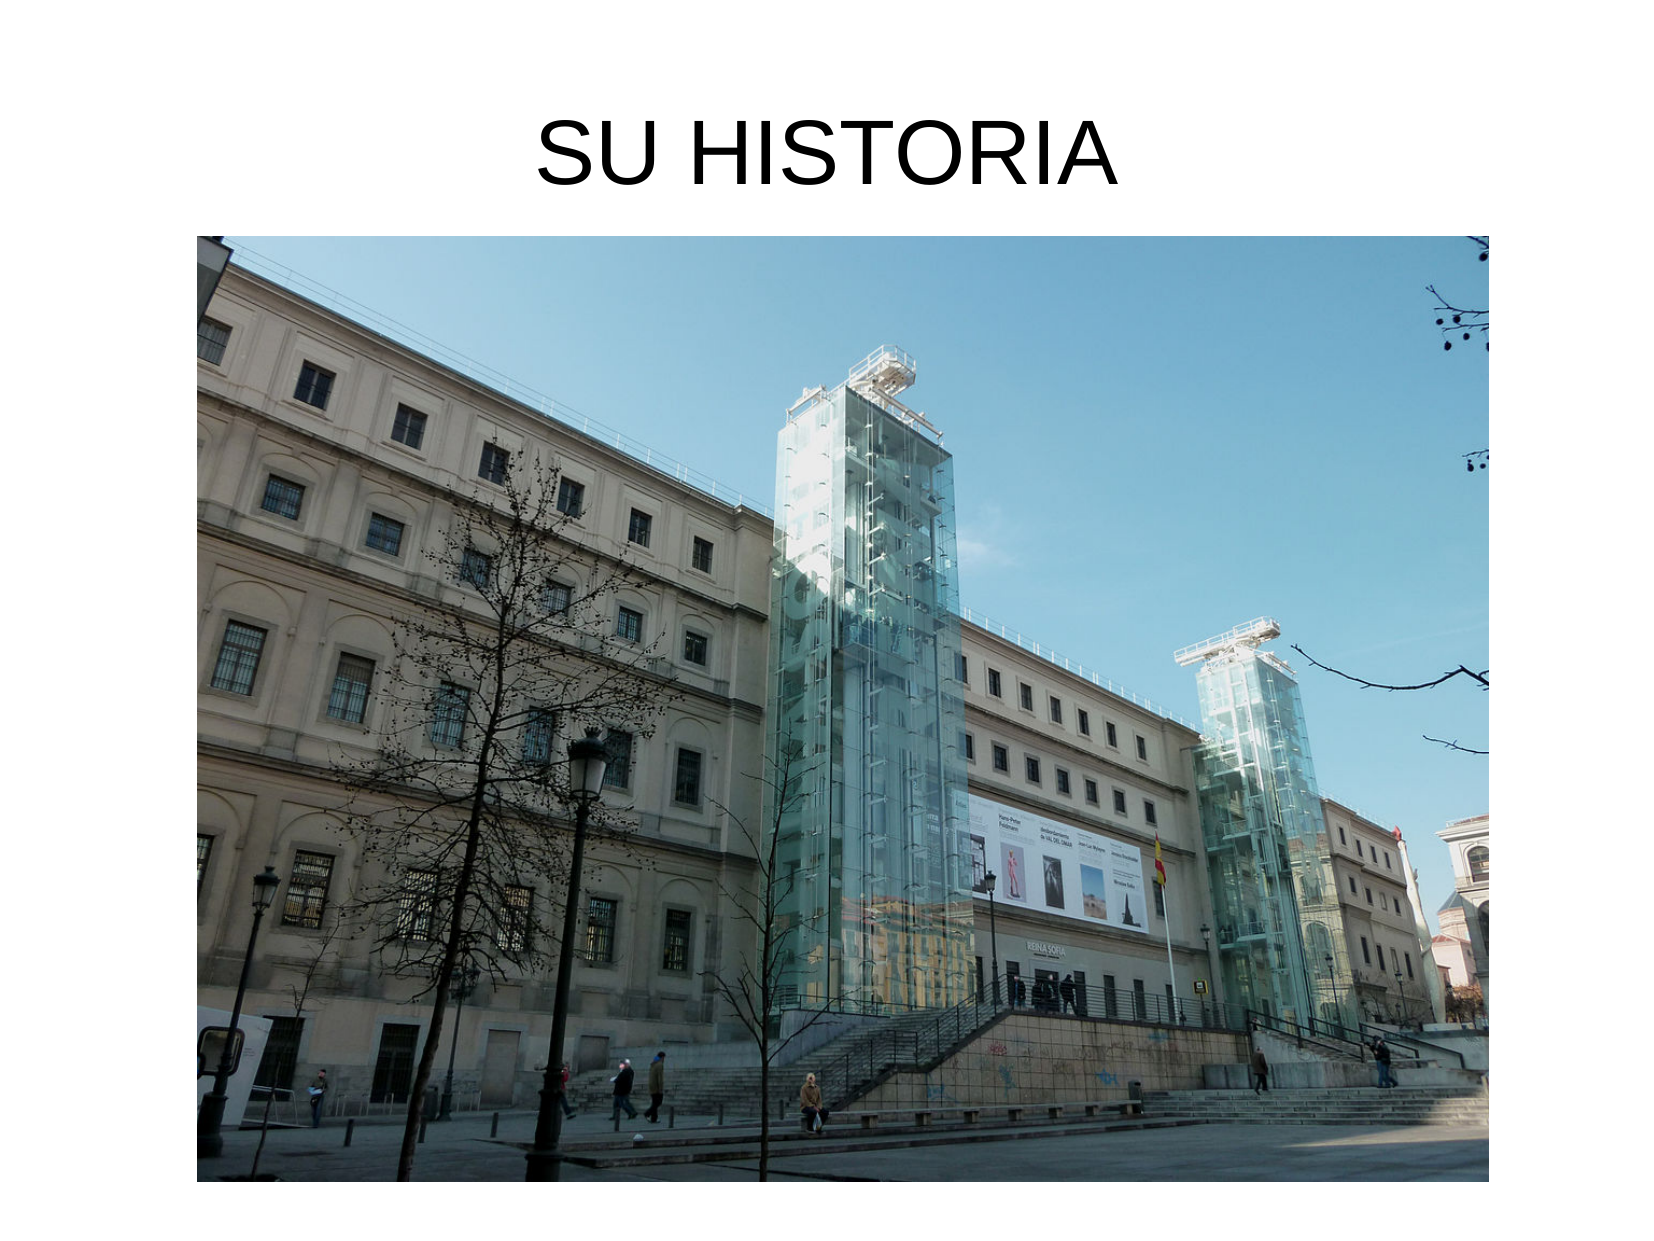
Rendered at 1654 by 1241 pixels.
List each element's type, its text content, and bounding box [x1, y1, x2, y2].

picture [197, 236, 1489, 1182]
title SU HISTORIA [82, 49, 1571, 257]
